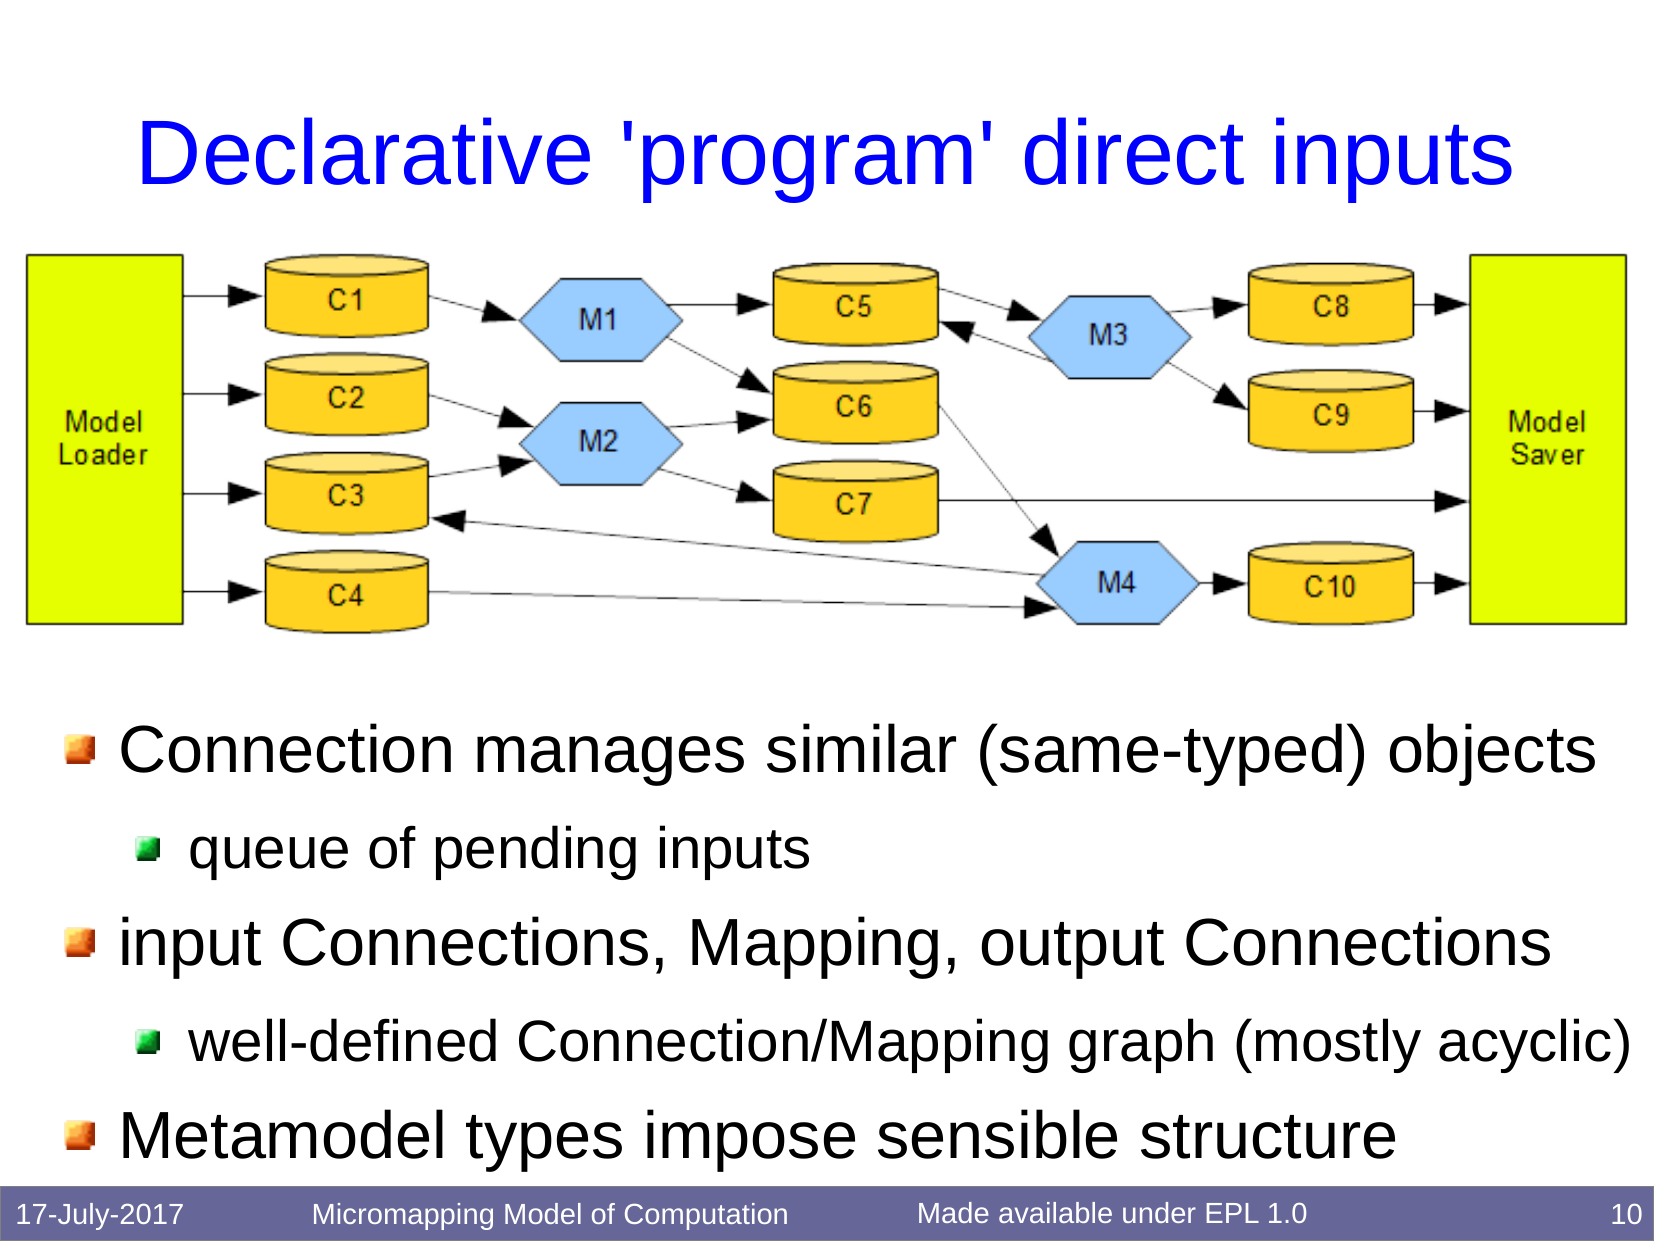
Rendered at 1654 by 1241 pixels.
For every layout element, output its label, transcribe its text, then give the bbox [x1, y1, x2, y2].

list Connection manages similar (same-typed) objects queue of pending inputs input Connections, Mapping, output Connections well-defined Connection/Mapping graph (mostly acyclic) Metamodel types impose sensible structure [47, 711, 1654, 1241]
picture [0, 213, 1654, 666]
title Declarative 'program' direct inputs [82, 49, 1571, 213]
